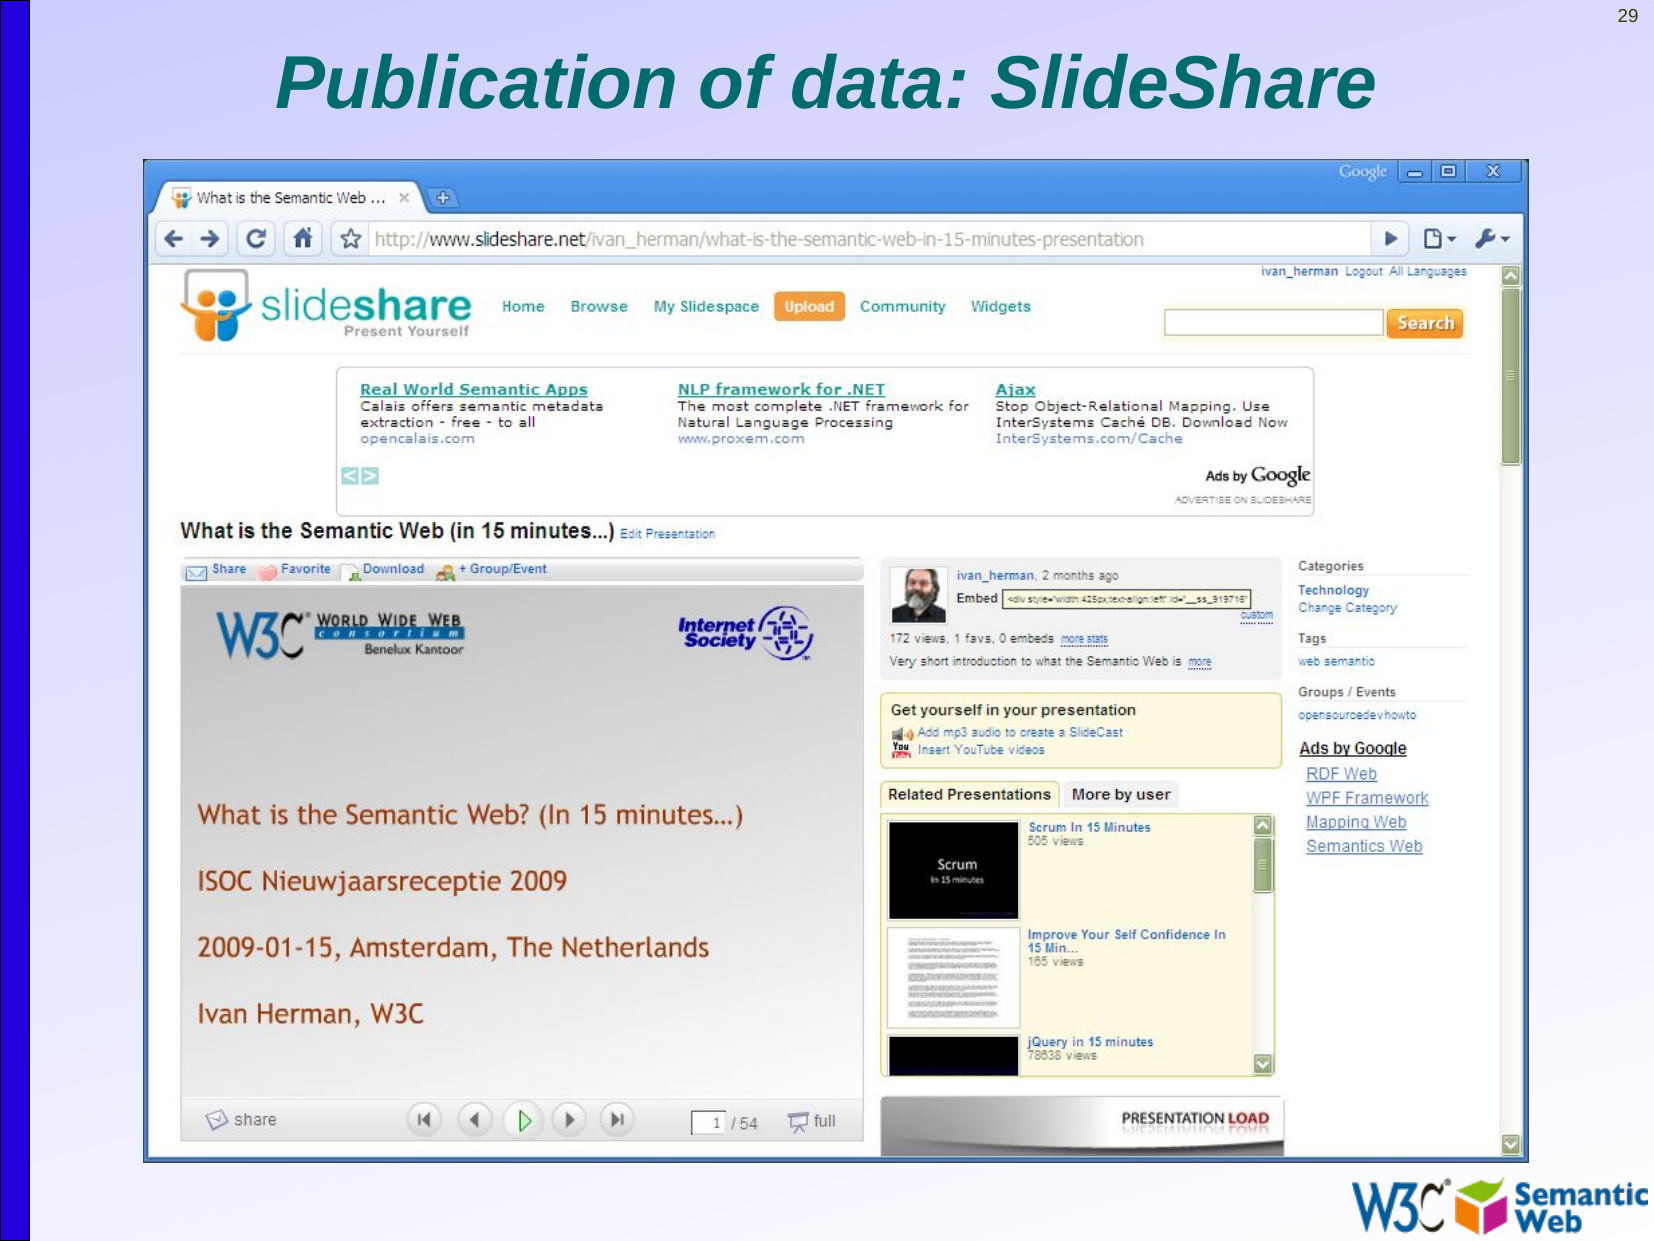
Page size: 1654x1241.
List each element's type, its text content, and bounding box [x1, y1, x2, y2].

picture [1352, 1175, 1648, 1235]
title Publication of data: SlideShare [0, 14, 1654, 148]
picture [143, 159, 1529, 1163]
